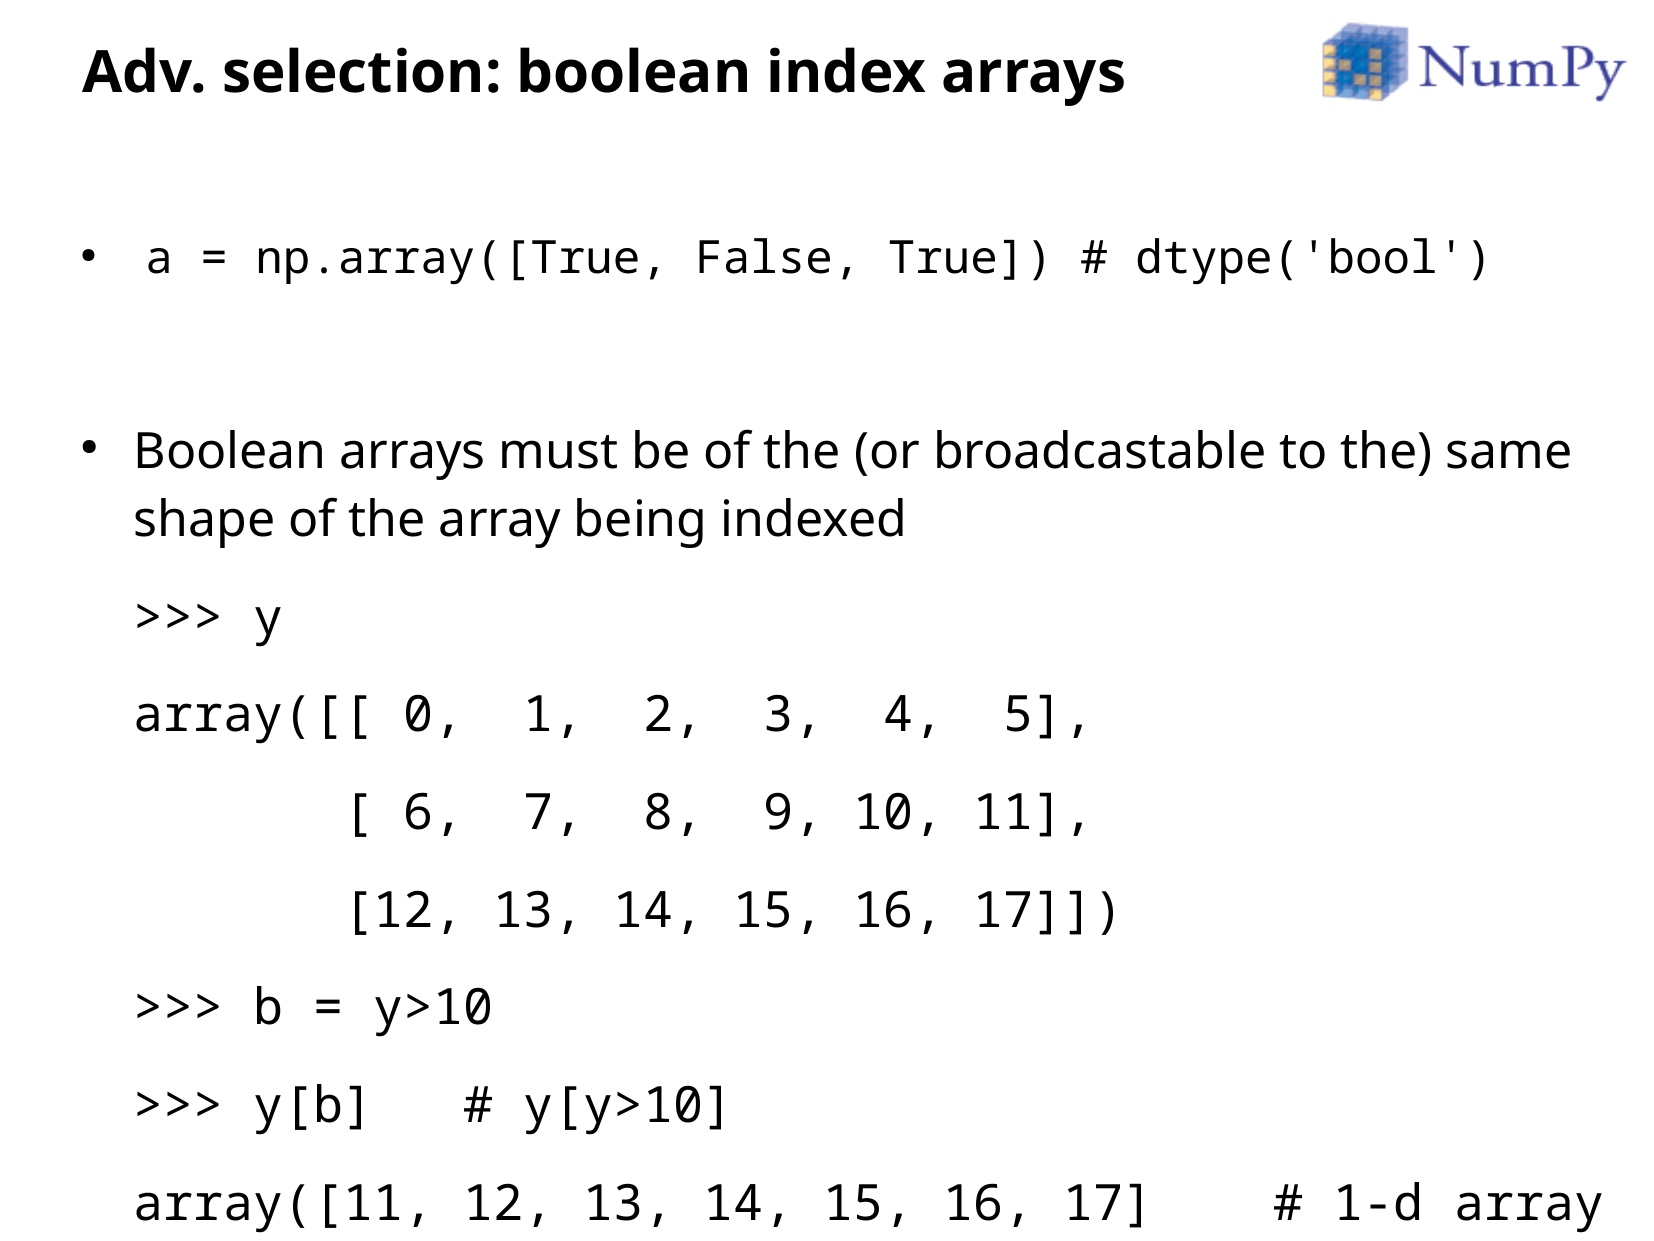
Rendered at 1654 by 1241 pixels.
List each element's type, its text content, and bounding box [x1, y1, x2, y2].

list a = np.array([True, False, True]) # dtype('bool') Boolean arrays must be of the (or broadcastable to the) same shape of the array being indexed >>> y array([[ 0, 1, 2, 3, 4, 5], [ 6, 7, 8, 9, 10, 11], [12, 13, 14, 15, 16, 17]]) >>> b = y>10 >>> y[b] # y[y>10] array([11, 12, 13, 14, 15, 16, 17] # 1-d array [62, 225, 1606, 1211]
title Adv. selection: boolean index arrays [82, 15, 1571, 125]
picture [1302, 13, 1635, 113]
